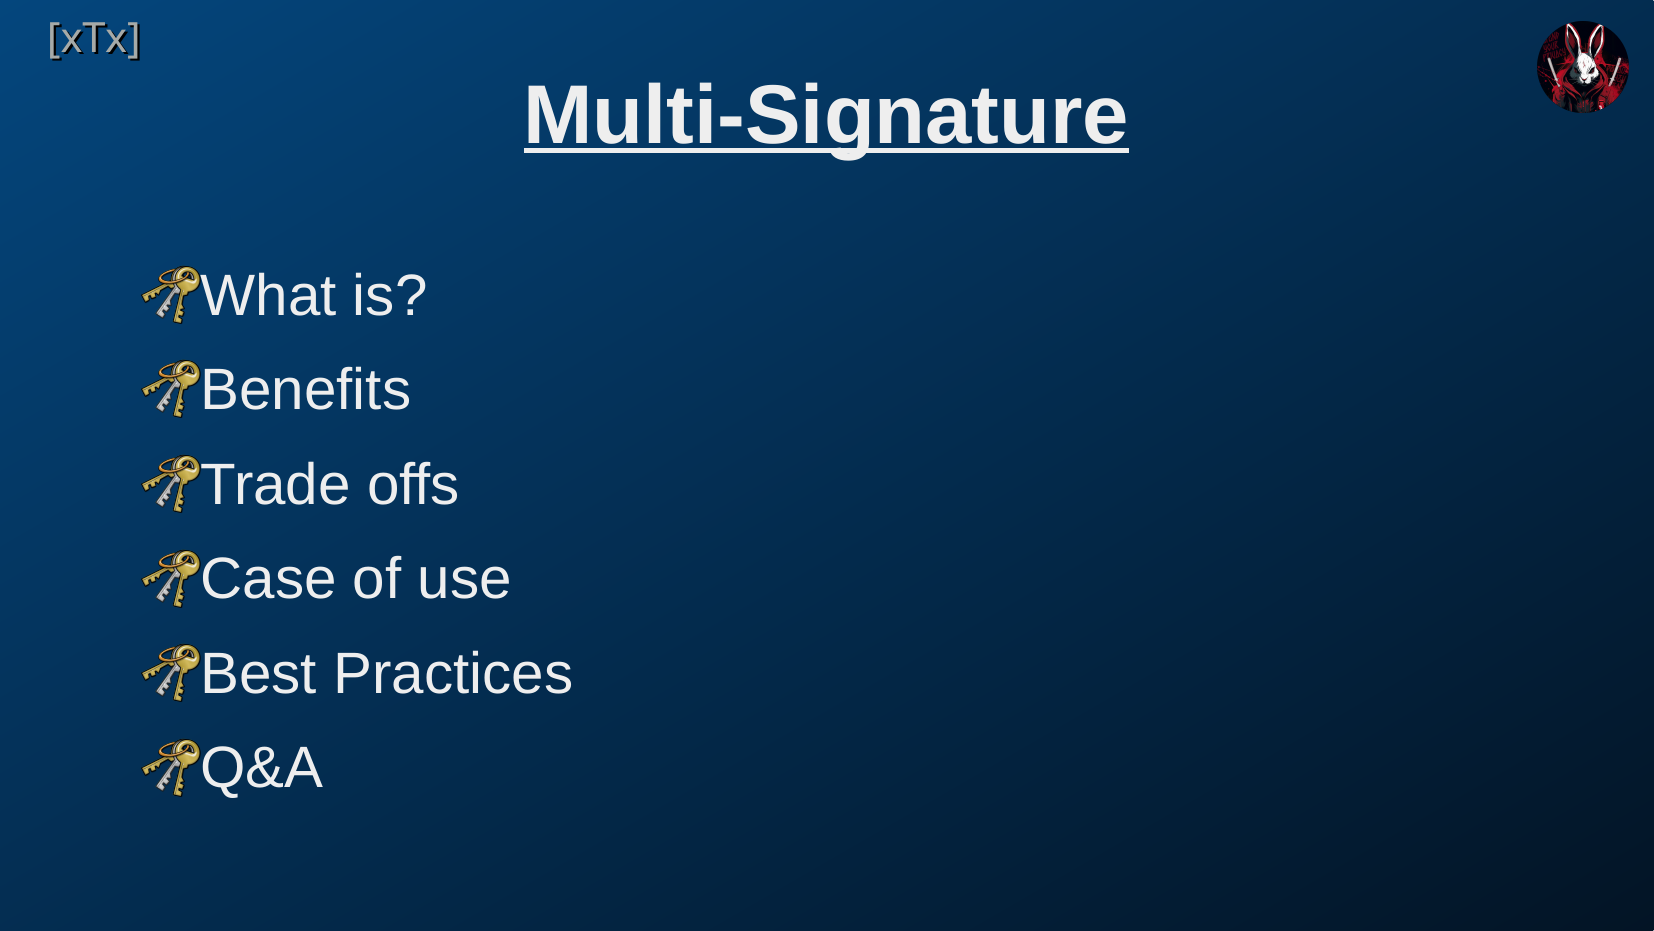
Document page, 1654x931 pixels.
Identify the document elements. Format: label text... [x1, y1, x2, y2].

text_box [xTx] [0, 0, 188, 76]
picture [1537, 21, 1629, 113]
title Multi-Signature [82, 37, 1571, 193]
list What is? Benefits Trade offs Case of use Best Practices Q&A [82, 262, 1571, 826]
